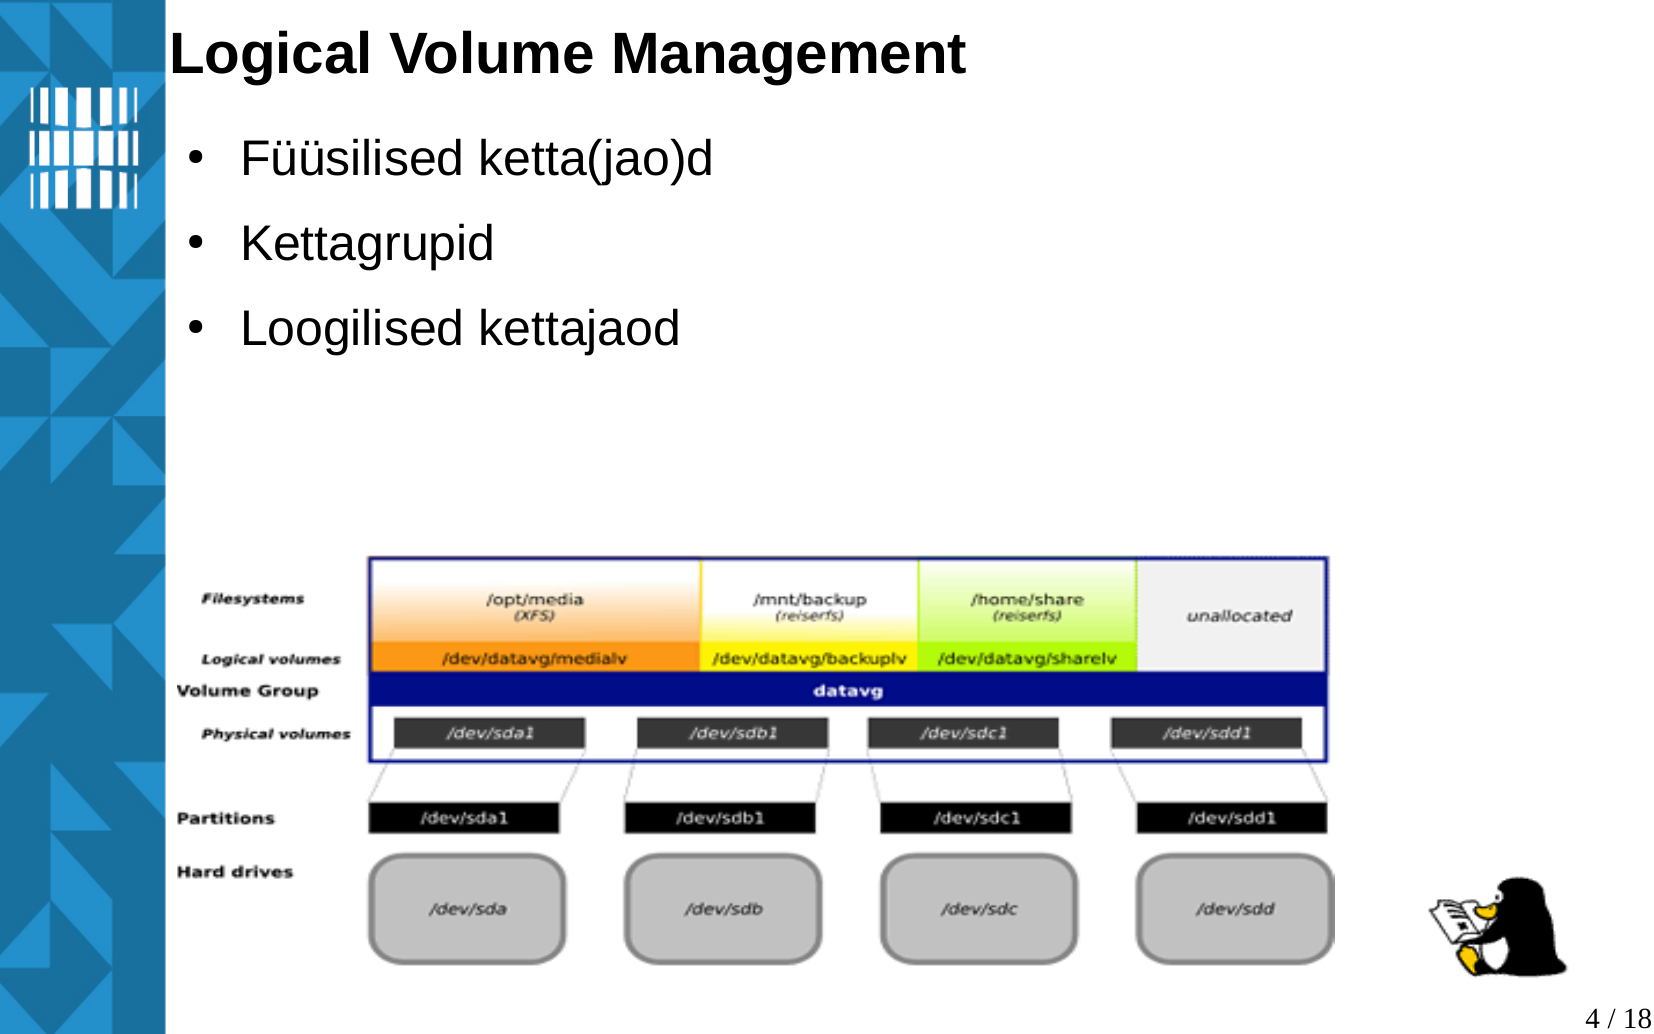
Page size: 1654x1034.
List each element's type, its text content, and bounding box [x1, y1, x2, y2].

picture [177, 541, 1335, 983]
title Logical Volume Management [169, 11, 1571, 95]
list Füüsilised ketta(jao)d Kettagrupid Loogilised kettajaod [169, 129, 1630, 997]
picture [1417, 846, 1583, 985]
